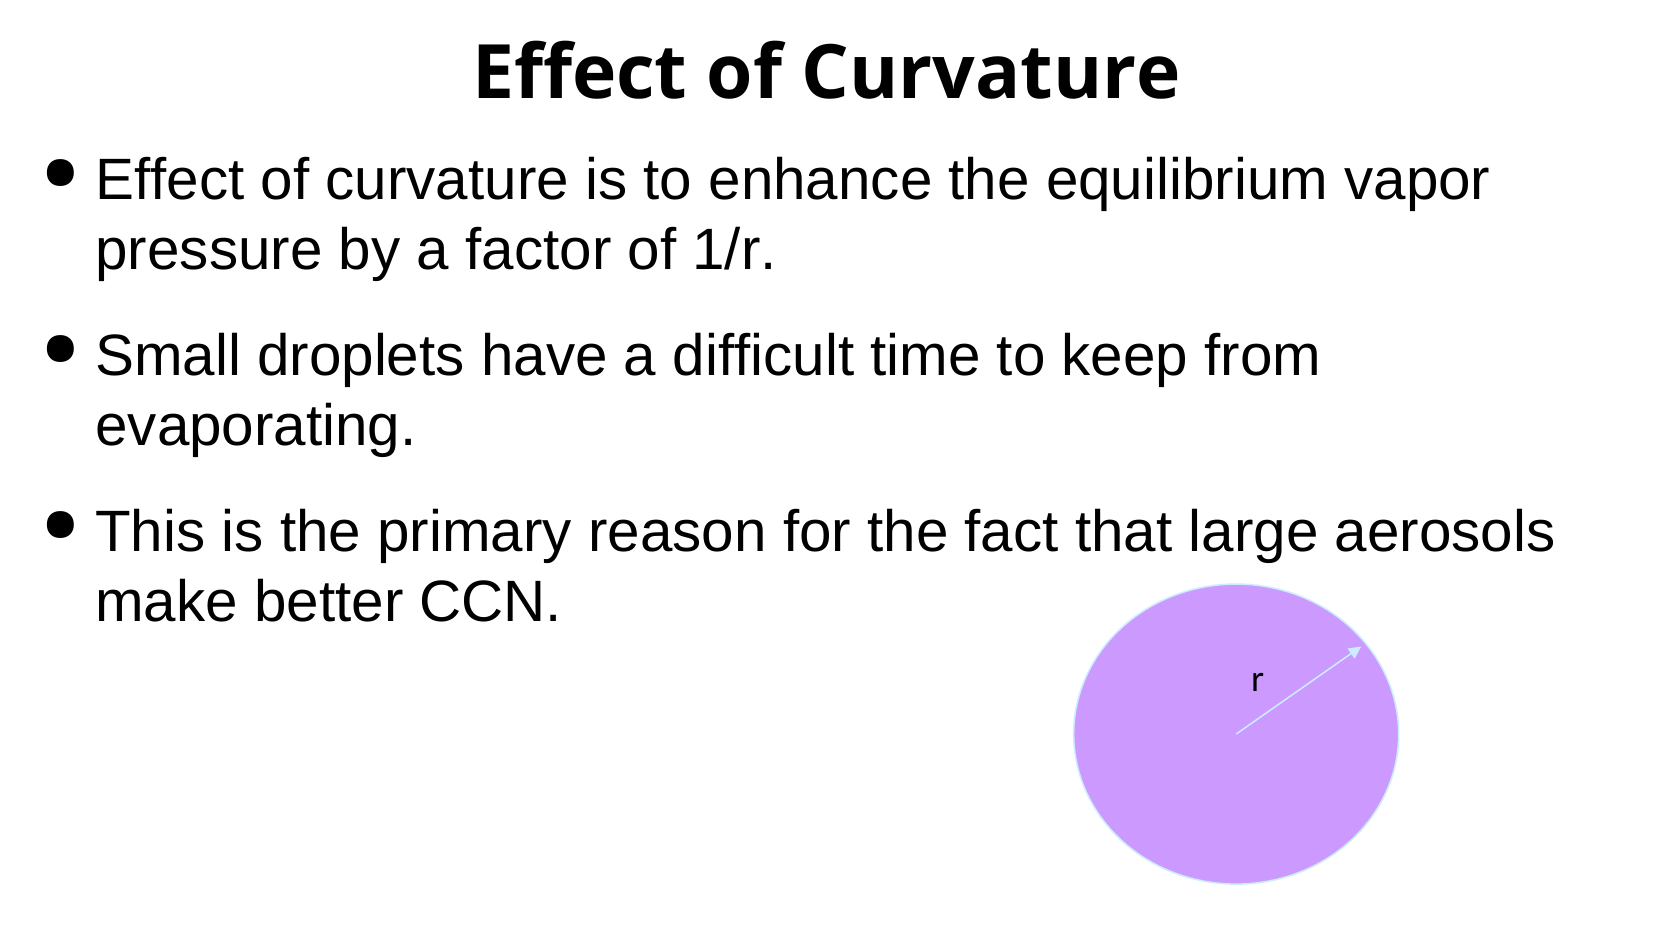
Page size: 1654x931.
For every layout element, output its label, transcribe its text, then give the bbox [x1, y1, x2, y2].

text_box [1073, 584, 1399, 885]
text_box r [1236, 646, 1287, 708]
title Effect of Curvature [0, 17, 1654, 119]
text_box Effect of curvature is to enhance the equilibrium vapor pressure by a factor of 1/r. Small droplets have a difficult time to keep from evaporating. This is the primary reason for the fact that large aerosols make better CCN. [24, 133, 1597, 711]
